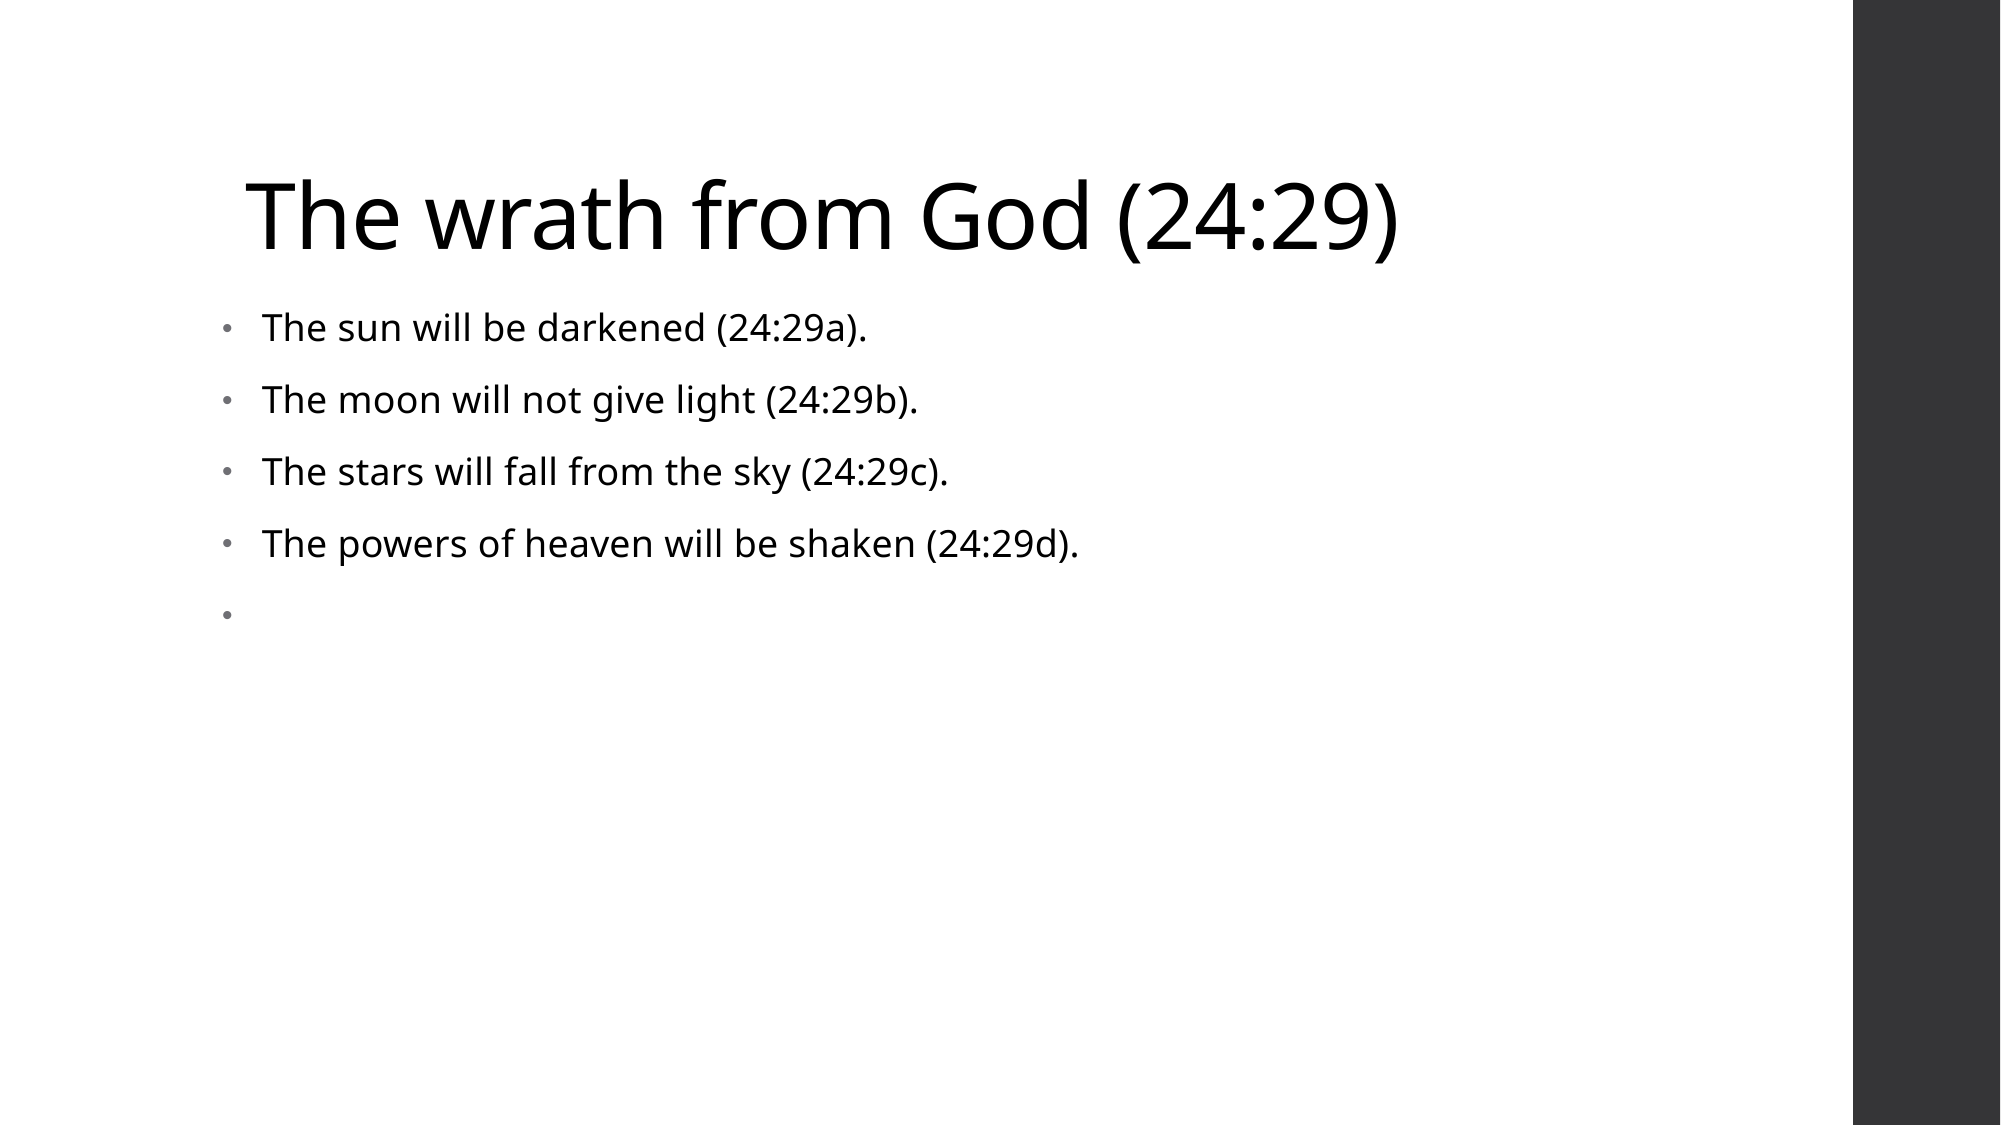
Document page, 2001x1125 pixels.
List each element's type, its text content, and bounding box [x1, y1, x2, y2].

title The wrath from God (24:29) [206, 60, 1797, 278]
list The sun will be darkened (24:29a). The moon will not give light (24:29b). The stars will fall from the sky (24:29c). The powers of heaven will be shaken (24:29d). [206, 299, 1617, 1014]
